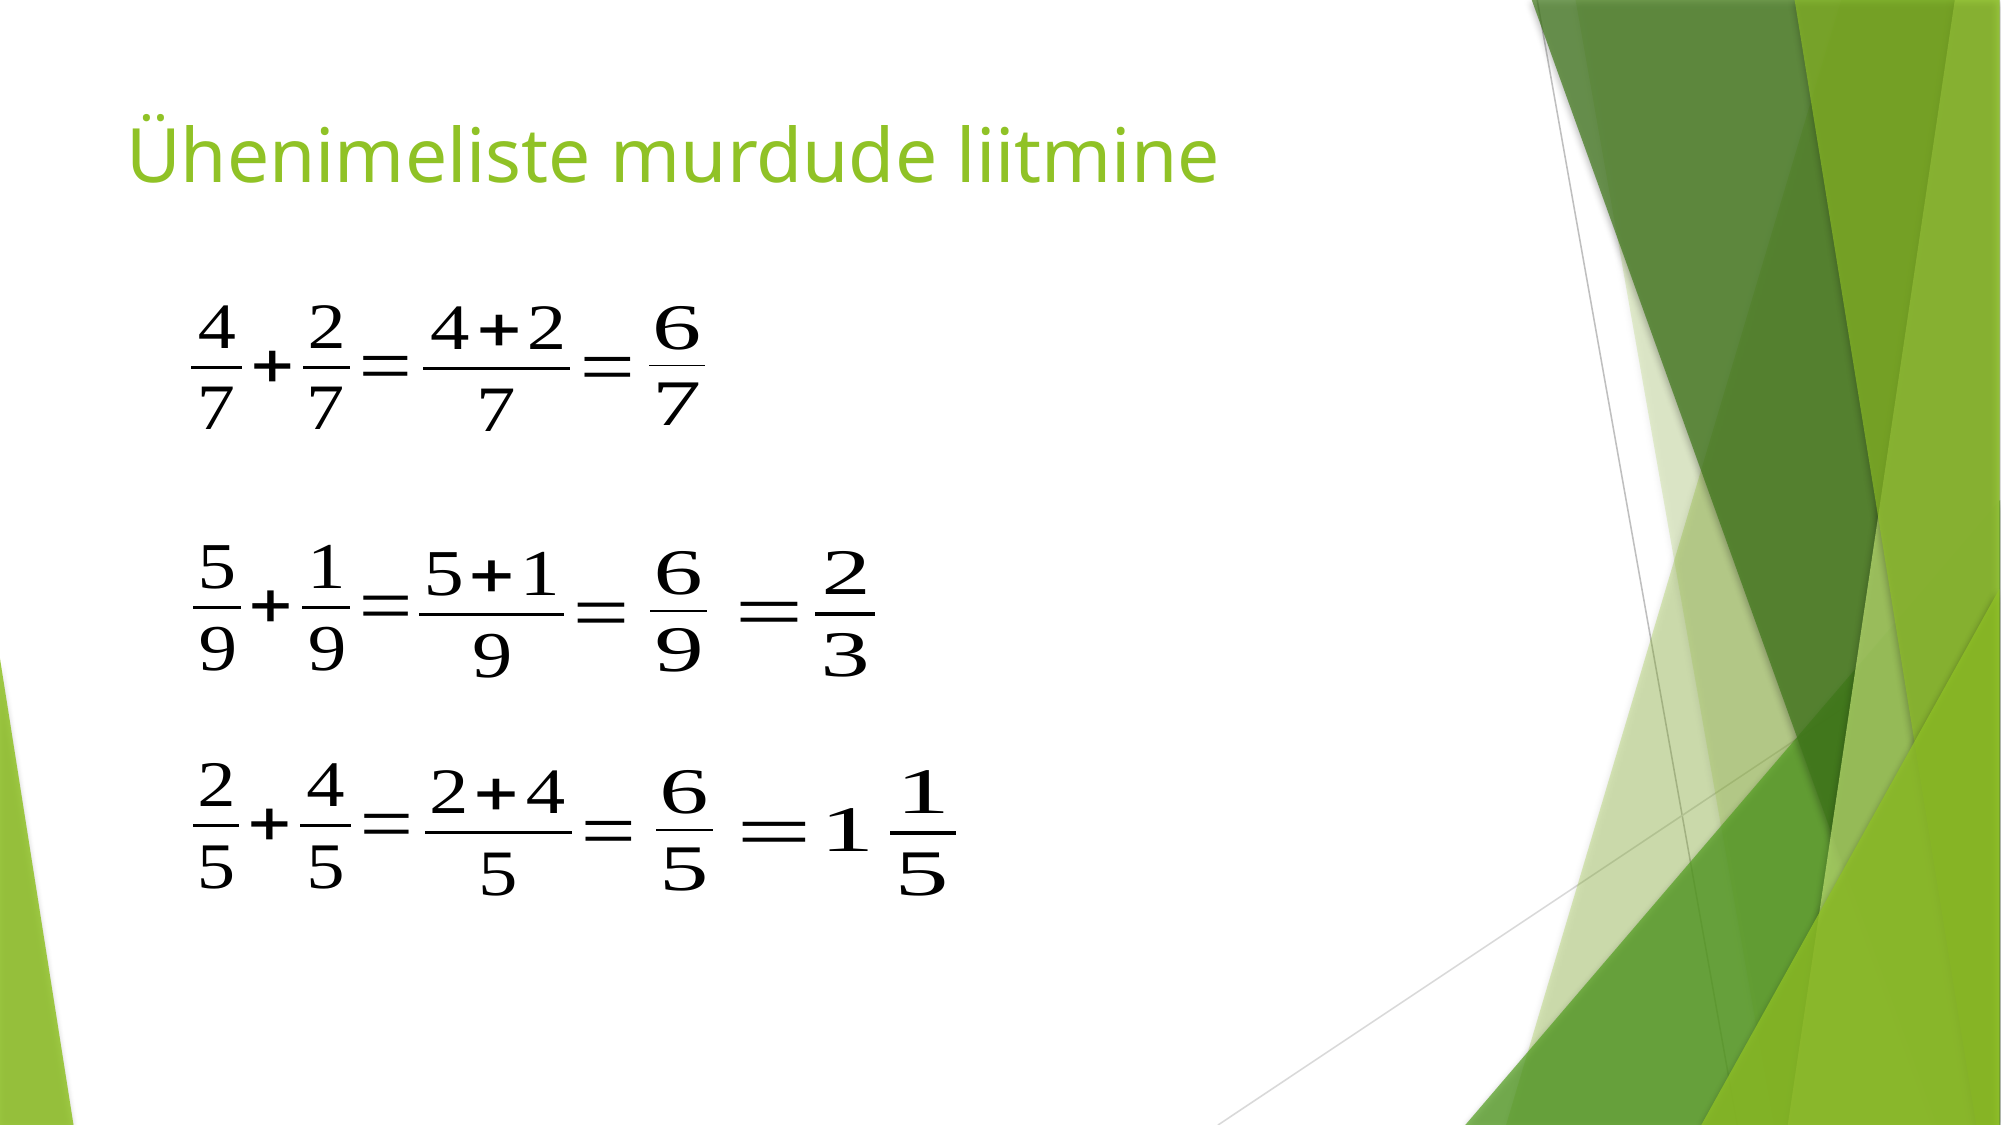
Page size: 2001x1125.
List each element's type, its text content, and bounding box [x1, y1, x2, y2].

chart [181, 529, 891, 692]
title Ühenimeliste murdude liitmine [111, 99, 1522, 317]
chart [181, 748, 973, 910]
chart [179, 290, 718, 445]
